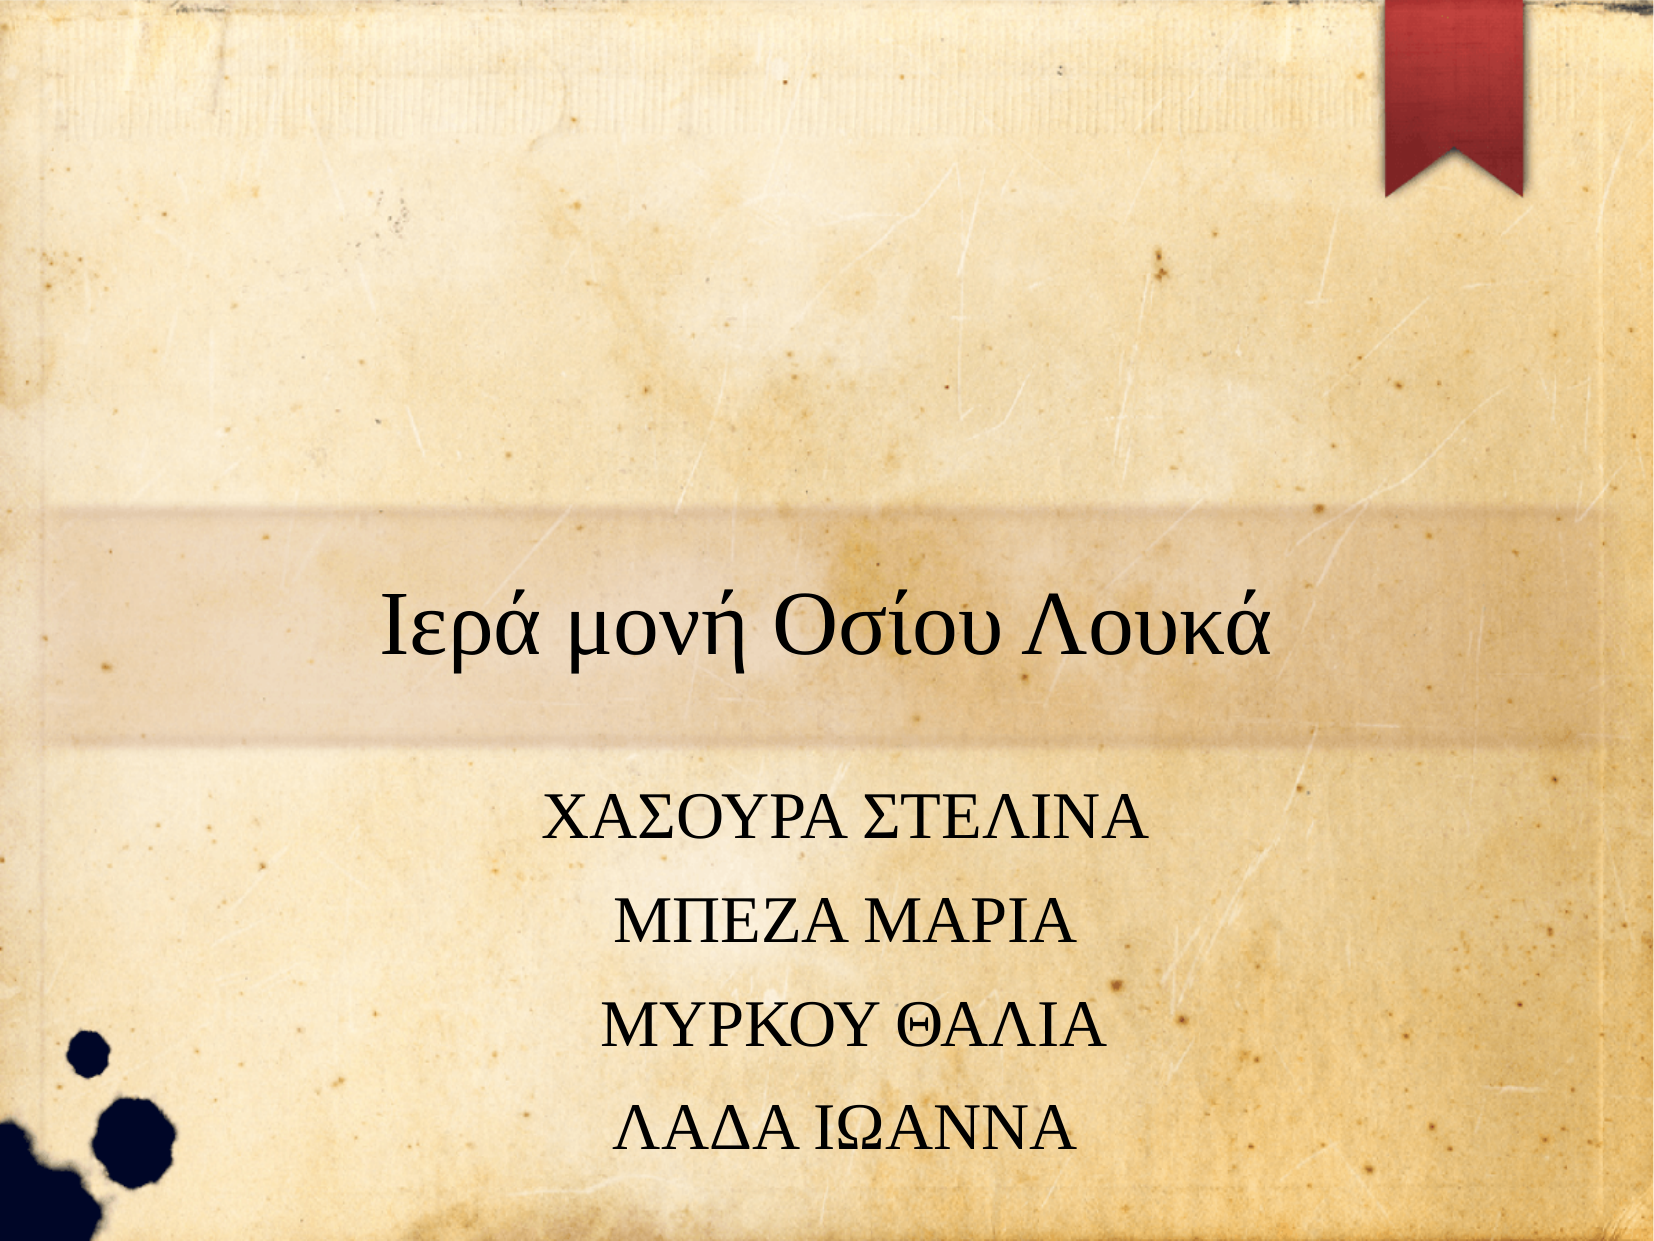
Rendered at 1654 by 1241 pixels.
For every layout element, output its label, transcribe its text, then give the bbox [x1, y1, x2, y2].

picture [0, 0, 1654, 1241]
list ΧΑΣΟΥΡΑ ΣΤΕΛΙΝΑ ΜΠΕΖΑ ΜΑΡΙΑ ΜΥΡΚΟΥ ΘΑΛΙΑ ΛΑΔΑ ΙΩΑΝΝΑ [82, 779, 1538, 1205]
title Ιερά μονή Οσίου Λουκά [82, 519, 1571, 727]
